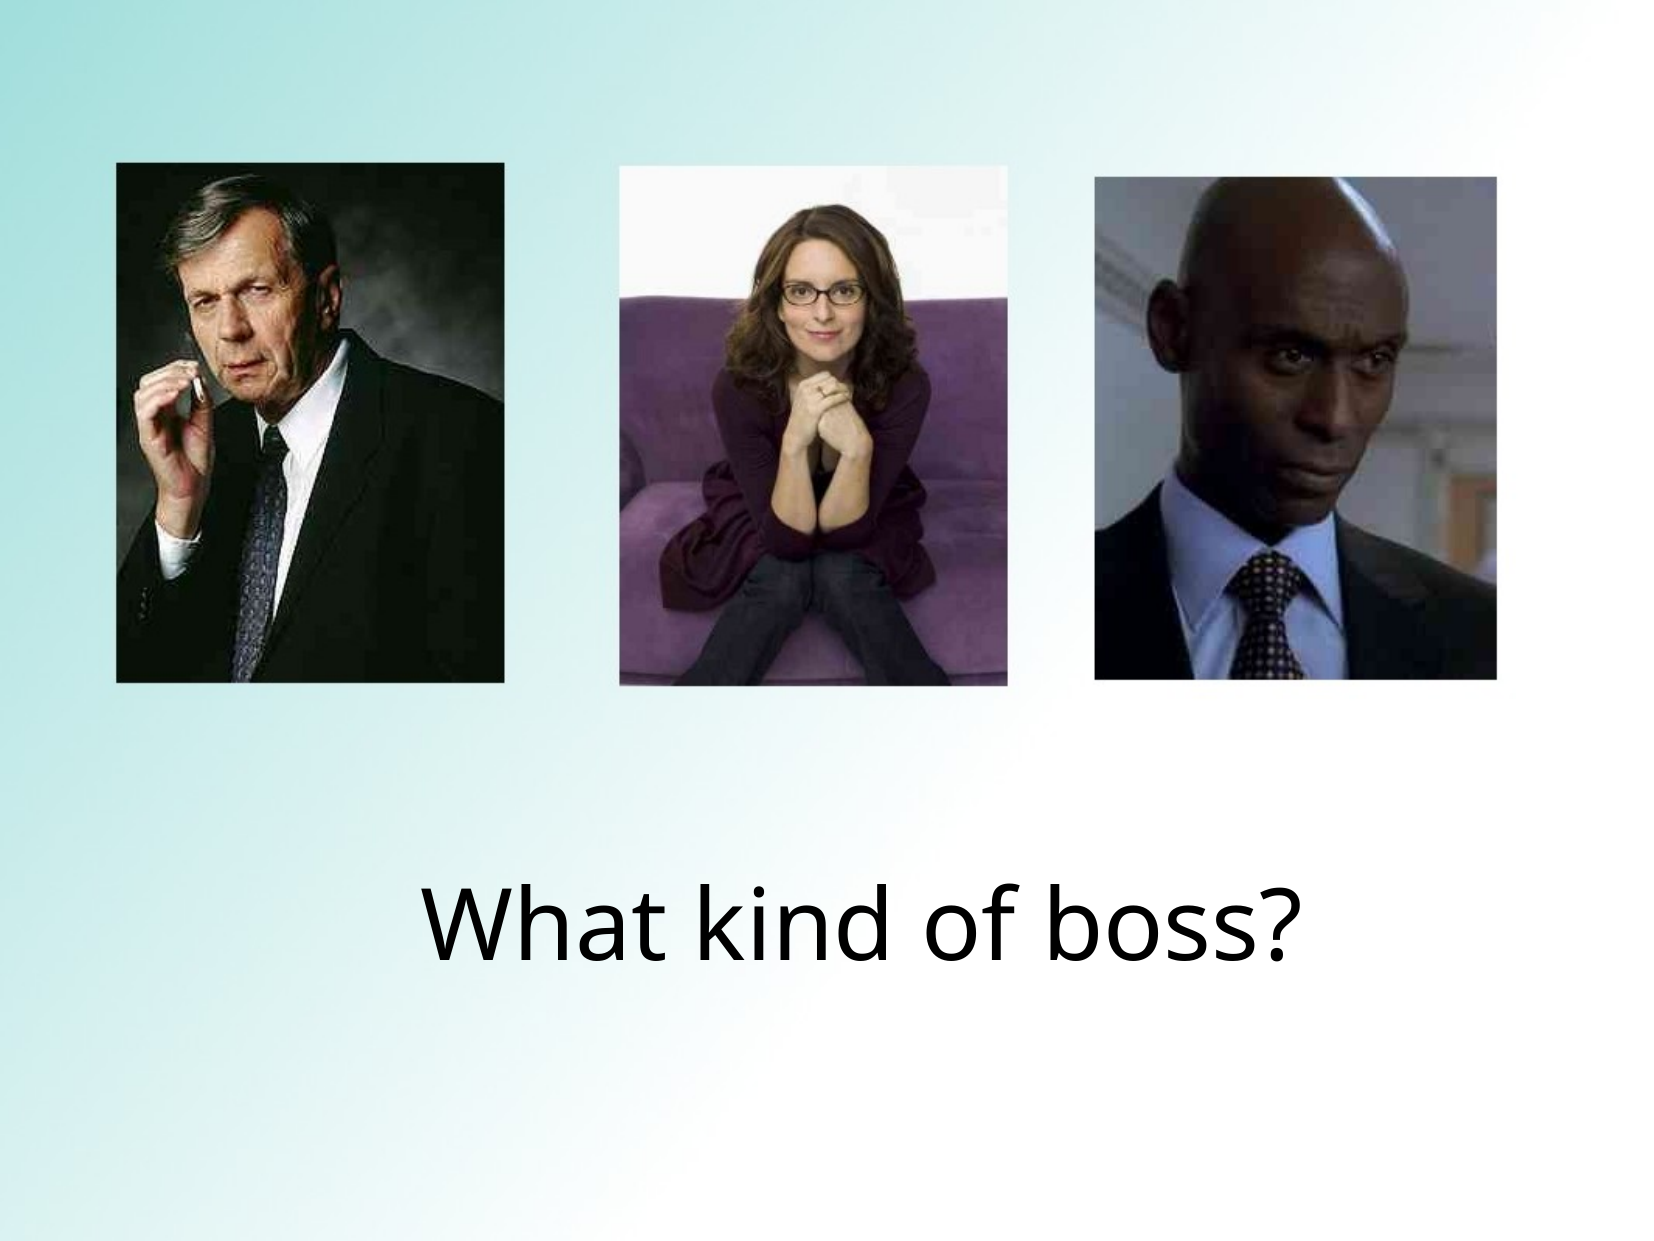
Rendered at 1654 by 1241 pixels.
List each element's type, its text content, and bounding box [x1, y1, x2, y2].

picture [0, 0, 1654, 1241]
subtitle What kind of boss? [118, 637, 1607, 1205]
